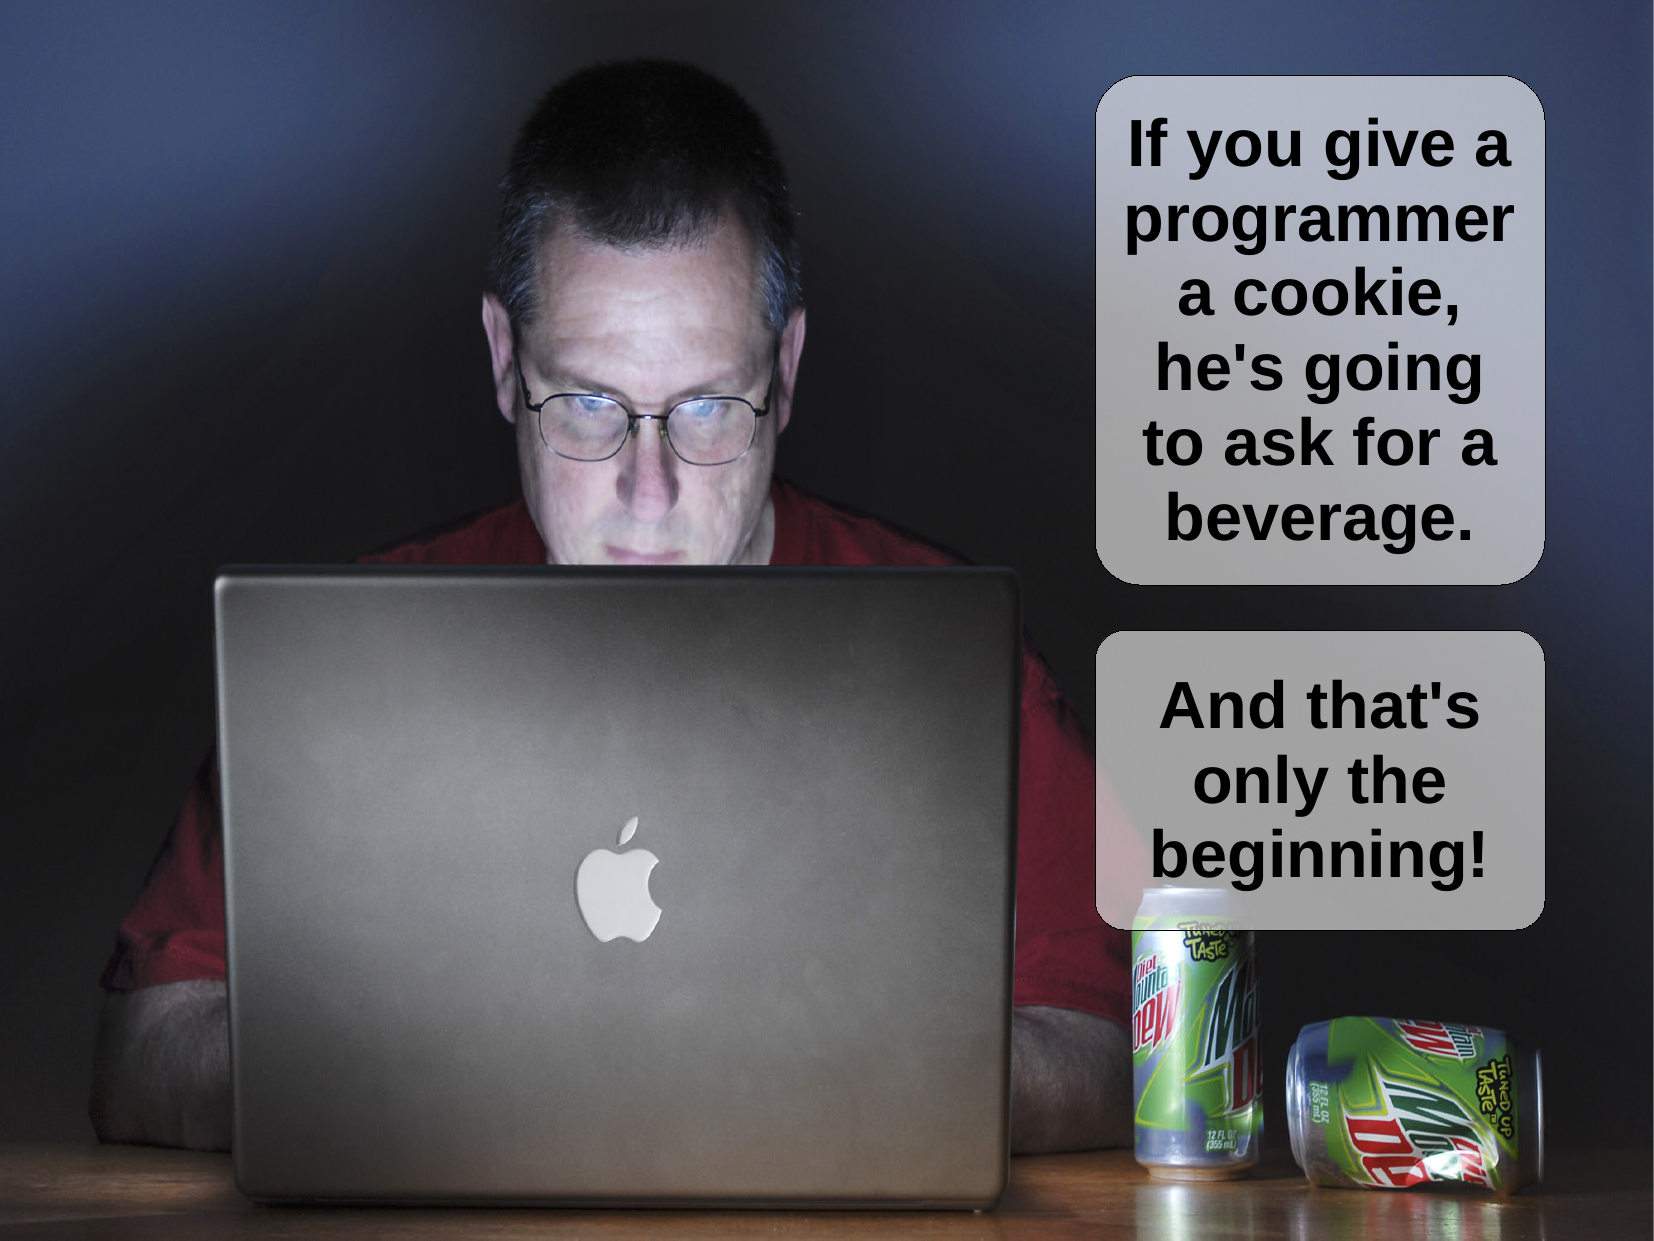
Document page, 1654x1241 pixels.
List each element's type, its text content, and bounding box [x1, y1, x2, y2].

picture [0, 0, 1654, 1241]
text_box If you give a programmer a cookie, he's going to ask for a beverage. [1095, 75, 1546, 586]
text_box And that's only the beginning! [1095, 630, 1546, 931]
